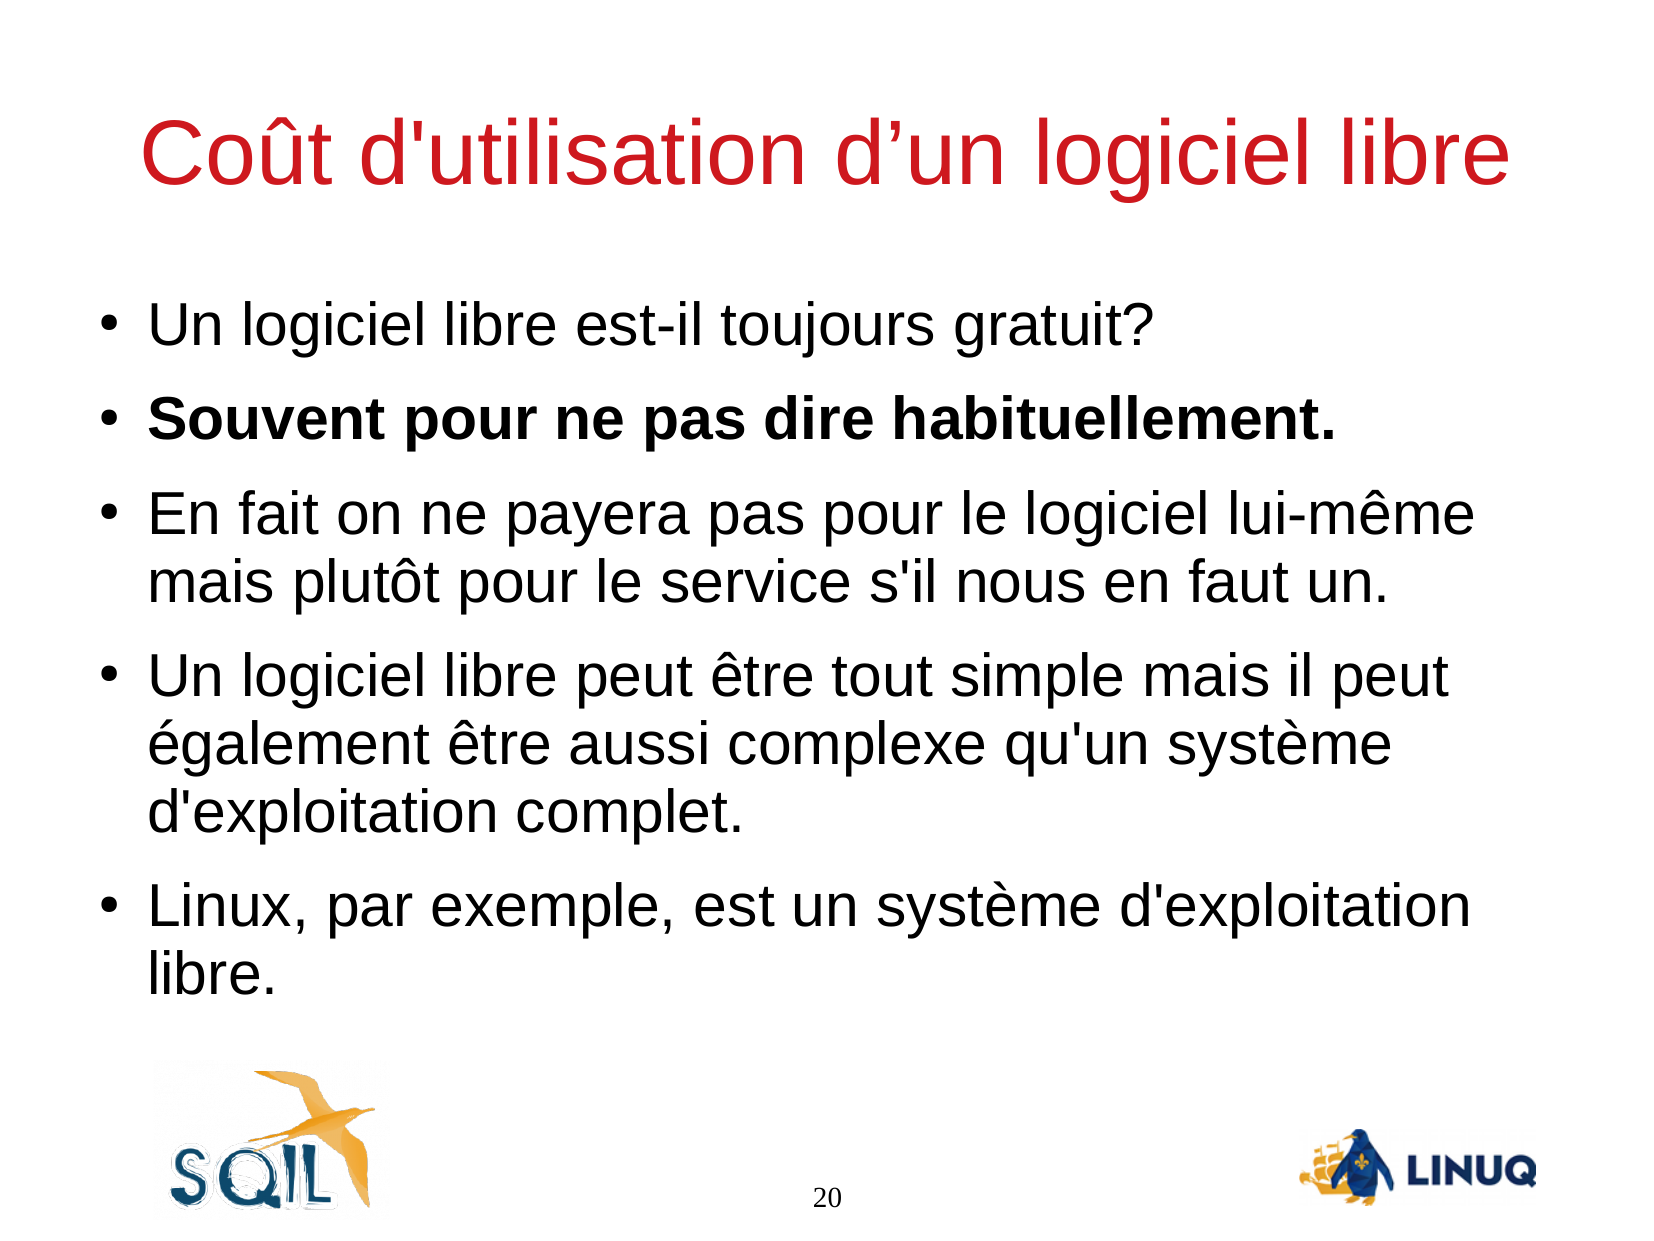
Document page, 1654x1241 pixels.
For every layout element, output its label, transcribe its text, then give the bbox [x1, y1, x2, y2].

picture [1299, 1129, 1536, 1206]
list Un logiciel libre est-il toujours gratuit? Souvent pour ne pas dire habituellement. En fait on ne payera pas pour le logiciel lui-même mais plutôt pour le service s'il nous en faut un. Un logiciel libre peut être tout simple mais il peut également être aussi complexe qu'un système d'exploitation complet. Linux, par exemple, est un système d'exploitation libre. [82, 290, 1571, 1010]
title Coût d'utilisation d’un logiciel libre [82, 49, 1571, 257]
picture [153, 1060, 390, 1220]
